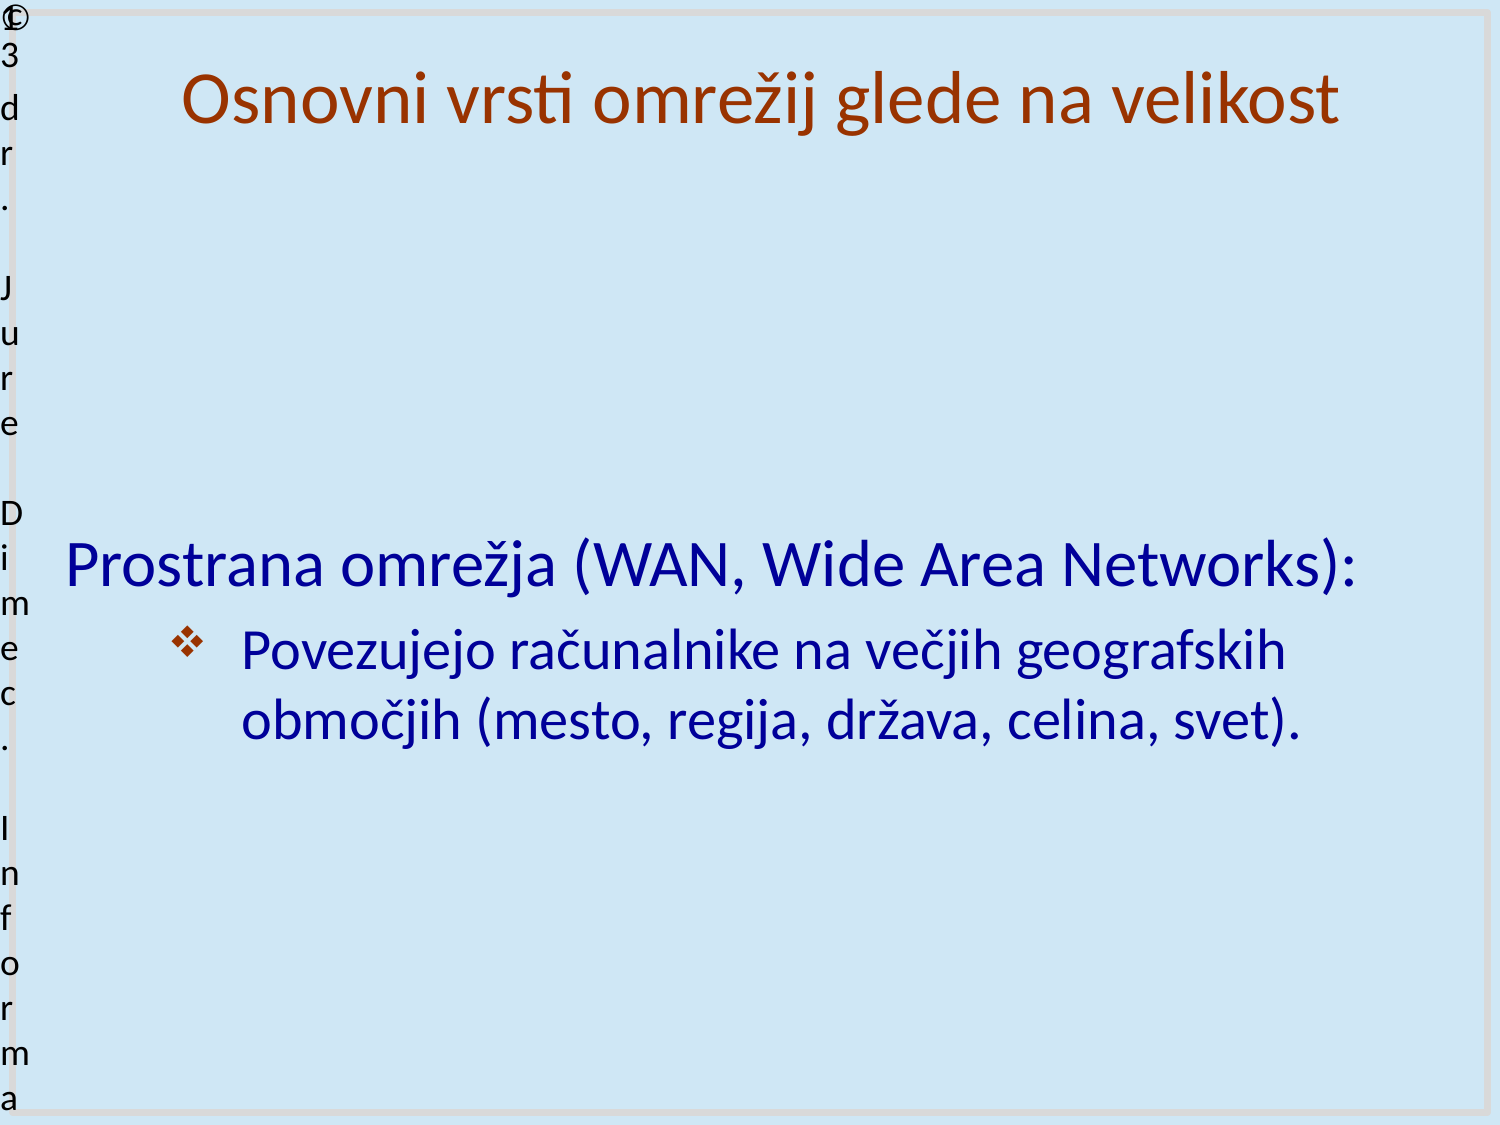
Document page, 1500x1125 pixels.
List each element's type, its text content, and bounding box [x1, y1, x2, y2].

list Prostrana omrežja (WAN, Wide Area Networks): Povezujejo računalnike na večjih geografskih območjih (mesto, regija, država, celina, svet). [50, 512, 1463, 1013]
title Osnovni vrsti omrežij glede na velikost [41, 37, 1483, 150]
